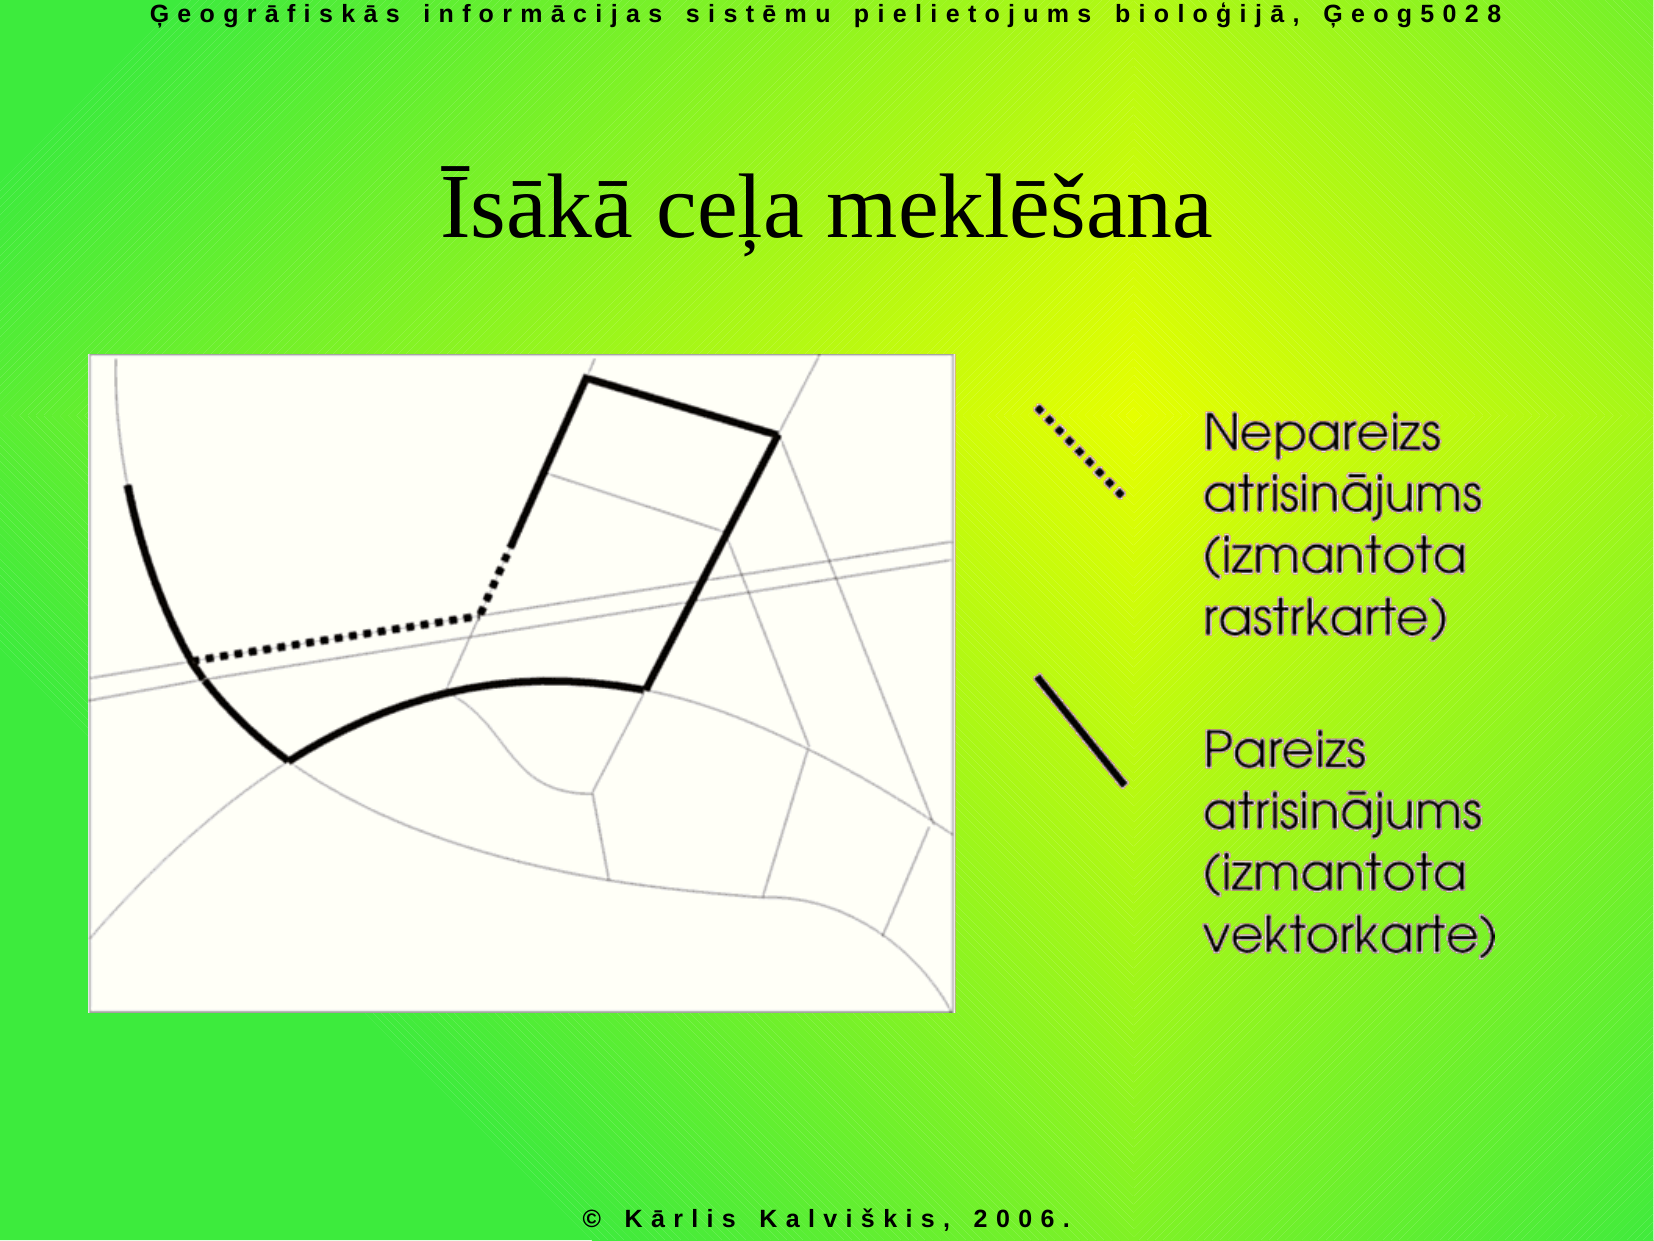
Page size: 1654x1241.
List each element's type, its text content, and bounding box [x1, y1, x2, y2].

picture [88, 354, 1495, 1013]
title Īsākā ceļa meklēšana [121, 102, 1534, 311]
